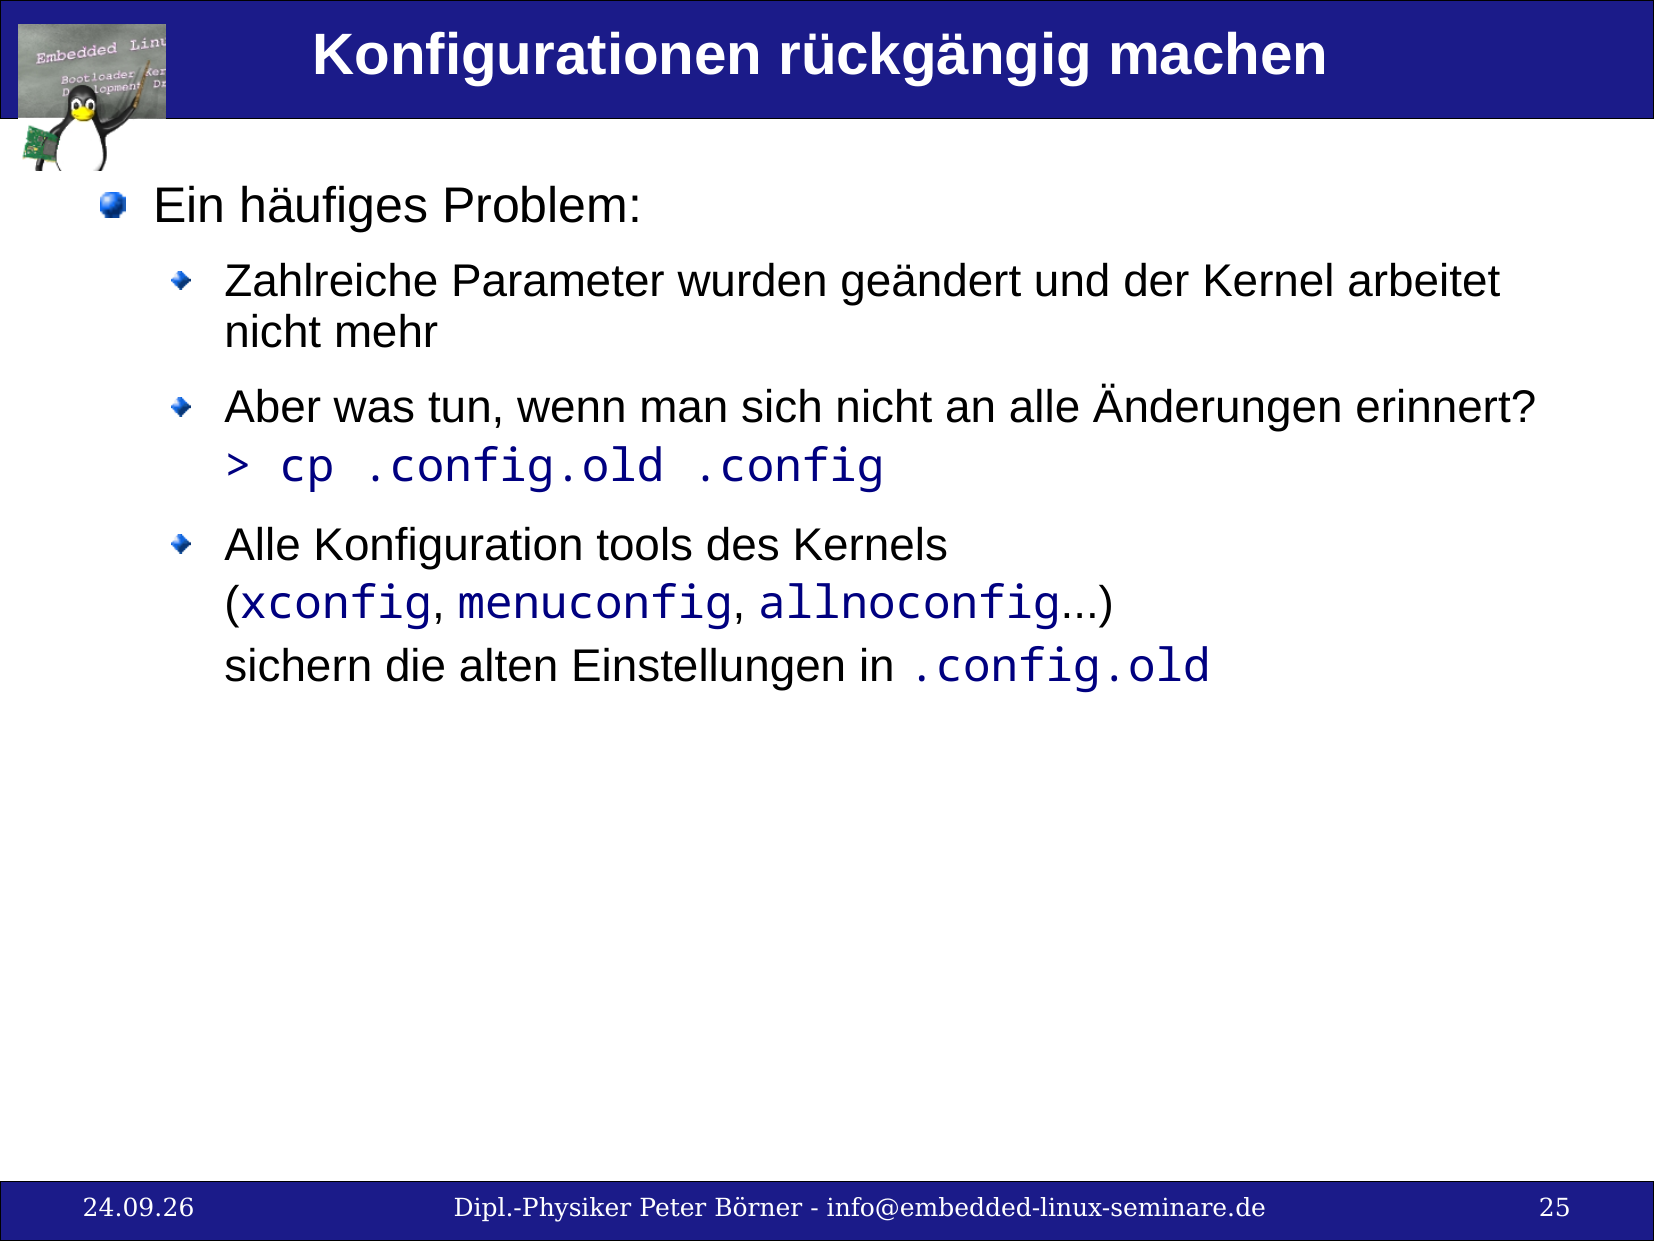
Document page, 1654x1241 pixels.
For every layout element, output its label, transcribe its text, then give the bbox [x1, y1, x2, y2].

picture [18, 24, 166, 171]
title Konfigurationen rückgängig machen [76, 19, 1565, 89]
list Ein häufiges Problem: Zahlreiche Parameter wurden geändert und der Kernel arbeitet nicht mehr Aber was tun, wenn man sich nicht an alle Änderungen erinnert? > cp .config.old .config Alle Konfiguration tools des Kernels (xconfig, menuconfig, allnoconfig...) sichern die alten Einstellungen in .config.old [82, 177, 1571, 1148]
